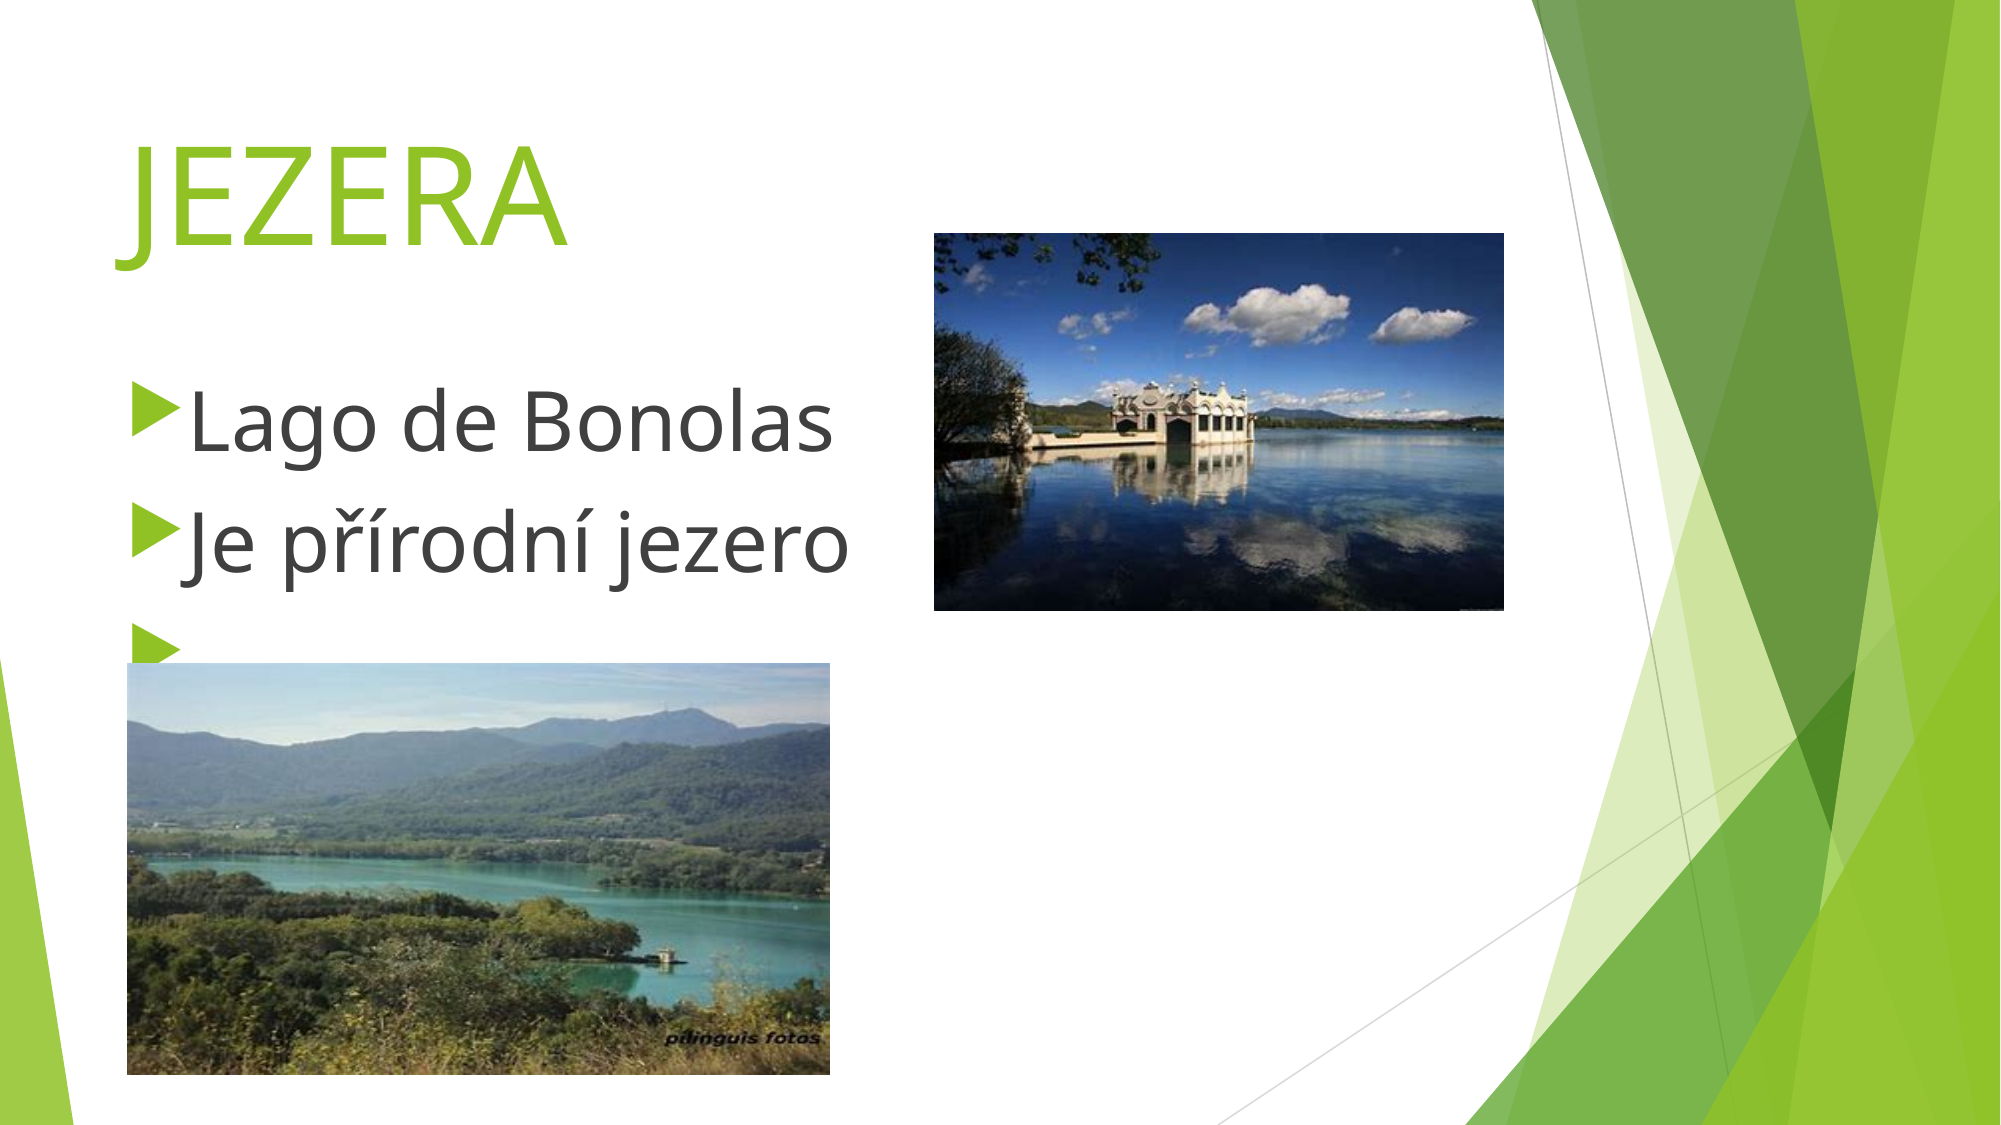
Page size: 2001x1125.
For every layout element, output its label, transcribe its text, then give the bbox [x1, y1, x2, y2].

title JEZERA [111, 99, 1522, 317]
picture [934, 233, 1504, 611]
picture [127, 663, 830, 1075]
list Lago de Bonolas Je přírodní jezero [111, 360, 1522, 998]
